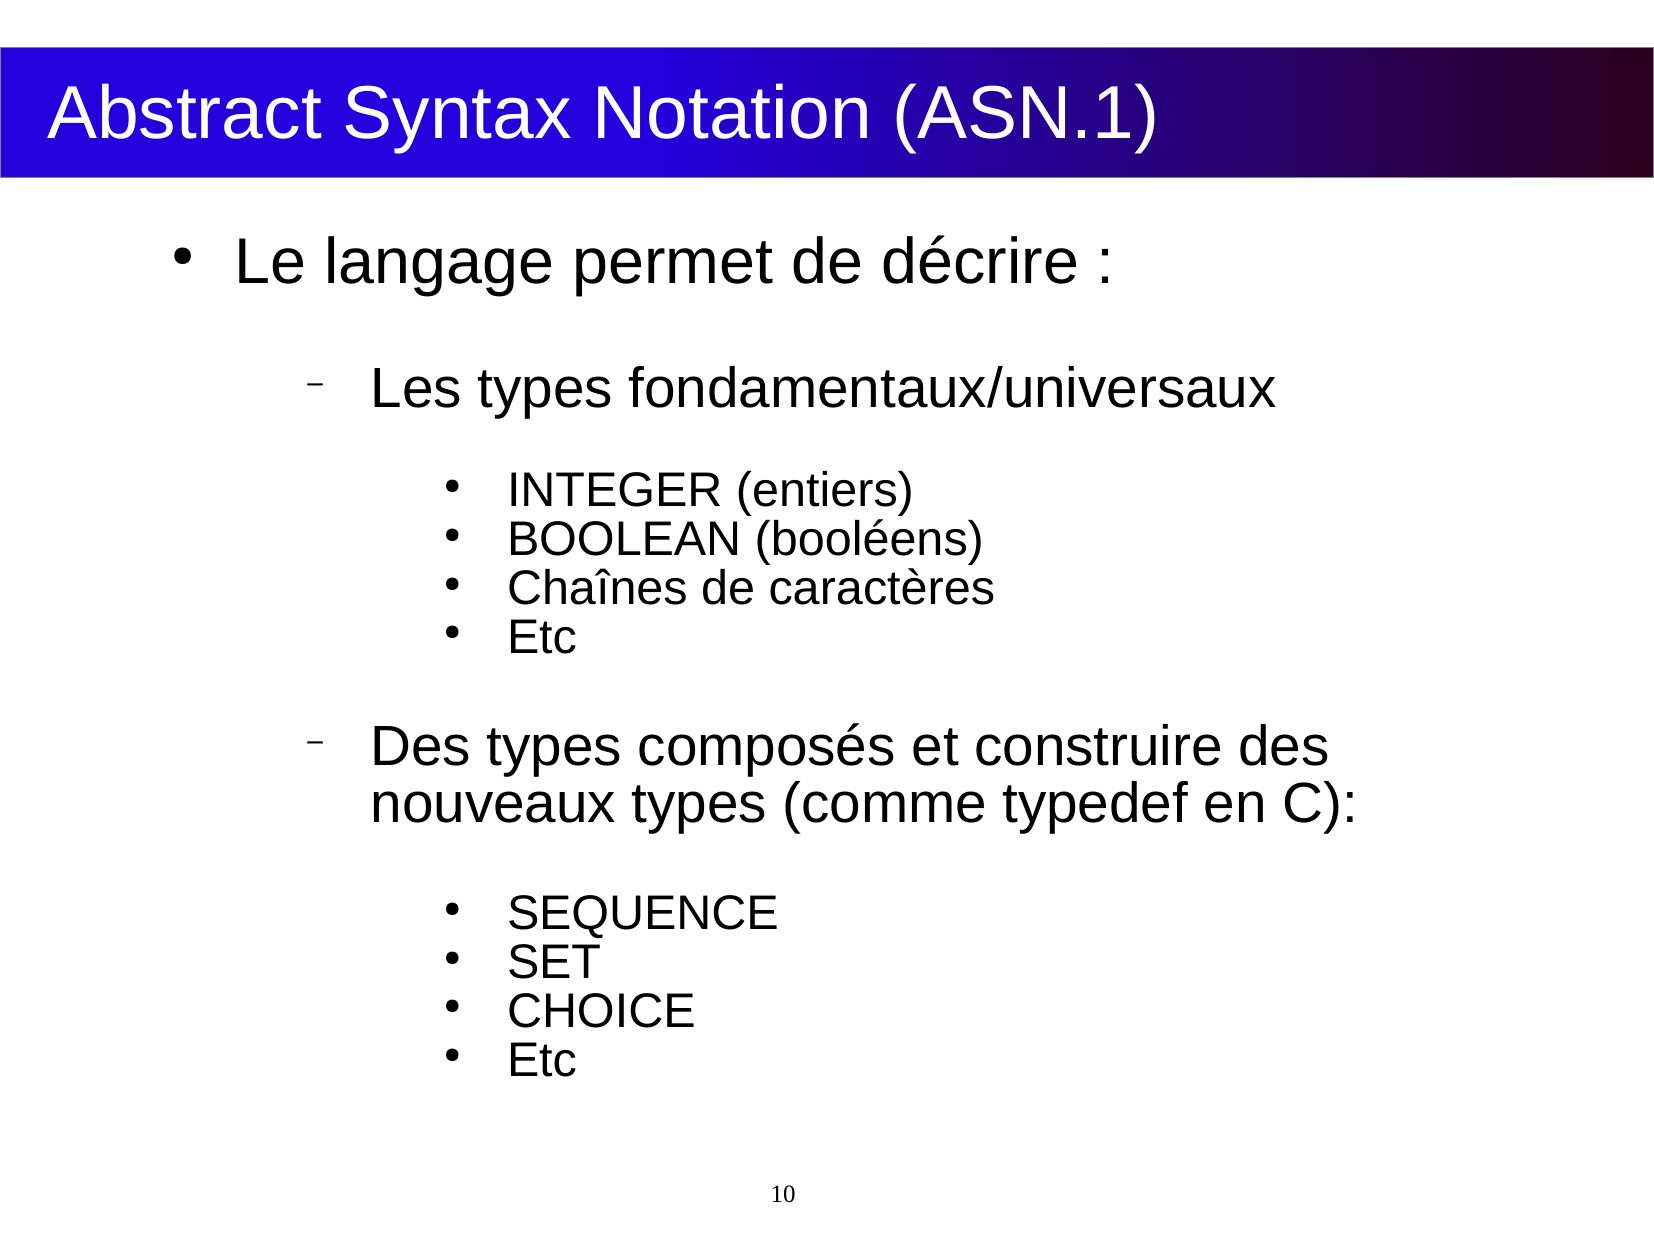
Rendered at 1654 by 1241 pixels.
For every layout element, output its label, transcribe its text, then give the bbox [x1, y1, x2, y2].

title Abstract Syntax Notation (ASN.1) [47, 6, 1477, 225]
list Le langage permet de décrire : Les types fondamentaux/universaux INTEGER (entiers) BOOLEAN (booléens) Chaînes de caractères Etc Des types composés et construire des nouveaux types (comme typedef en C): SEQUENCE SET CHOICE Etc [116, 231, 1528, 1087]
